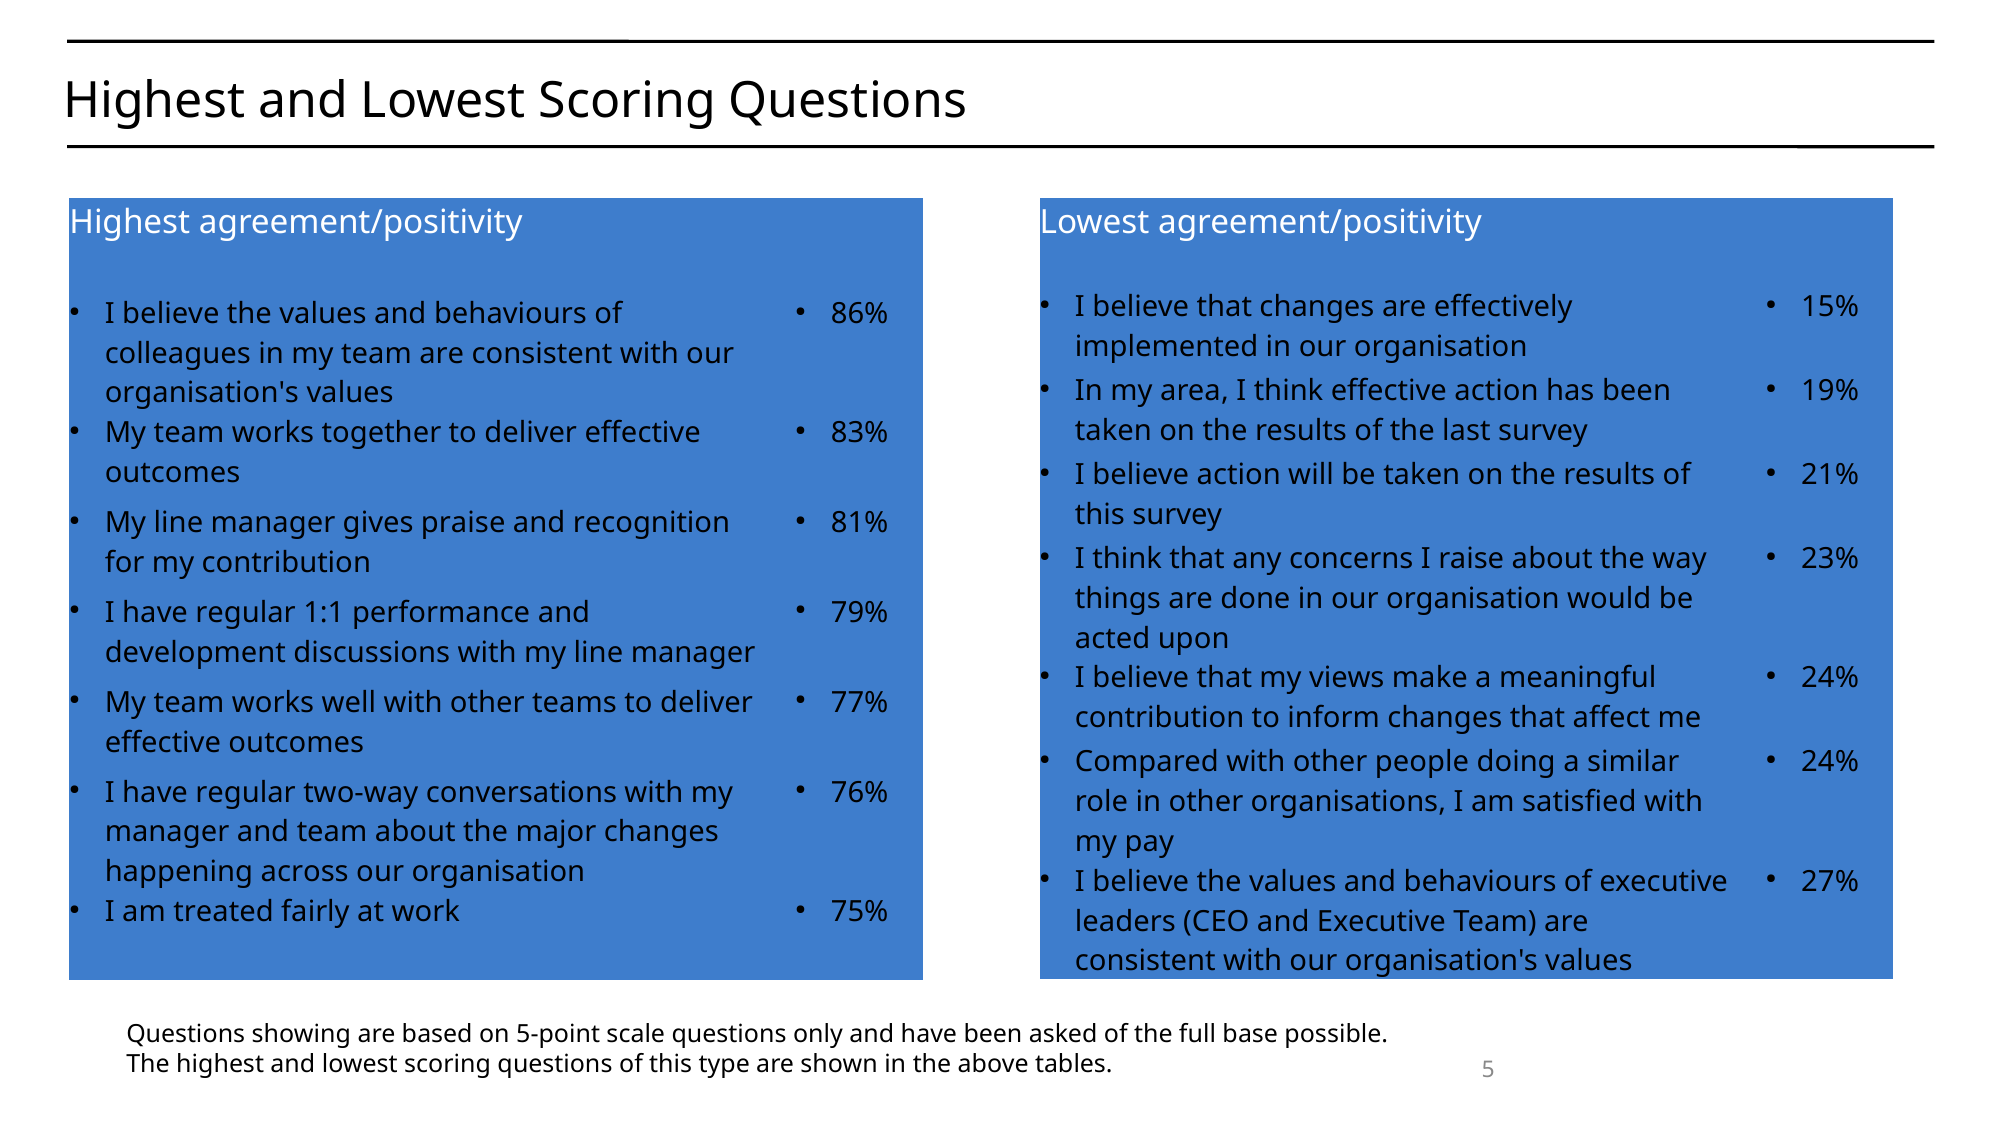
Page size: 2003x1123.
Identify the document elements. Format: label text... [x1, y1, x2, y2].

table_header Lowest agreement/positivity [1040, 198, 1893, 285]
text_box Questions showing are based on 5-point scale questions only and have been asked of the full base possible. The highest and lowest scoring questions of this type are shown in the above tables. [111, 1010, 1640, 1087]
table_cell 24% [1731, 741, 1893, 860]
table_header Highest agreement/positivity [69, 198, 923, 292]
table_cell 86% [761, 292, 923, 411]
table_cell 81% [761, 501, 923, 591]
title Highest and Lowest Scoring Questions [63, 48, 1931, 136]
table_cell In my area, I think effective action has been taken on the results of the last survey [1040, 369, 1731, 453]
table_cell My team works together to deliver effective outcomes [69, 411, 761, 501]
table_cell I have regular two-way conversations with my manager and team about the major changes happening across our organisation [69, 771, 761, 890]
table_cell I believe the values and behaviours of executive leaders (CEO and Executive Team) are consistent with our organisation's values [1040, 860, 1731, 979]
table_cell 23% [1731, 537, 1893, 657]
table_cell I believe the values and behaviours of colleagues in my team are consistent with our organisation's values [69, 292, 761, 411]
table_cell I believe action will be taken on the results of this survey [1040, 453, 1731, 537]
table_cell My team works well with other teams to deliver effective outcomes [69, 681, 761, 771]
table_cell 24% [1731, 657, 1893, 741]
table_cell 19% [1731, 369, 1893, 453]
table_cell I believe that changes are effectively implemented in our organisation [1040, 285, 1731, 369]
table_cell 27% [1731, 860, 1893, 979]
table_cell Compared with other people doing a similar role in other organisations, I am satisfied with my pay [1040, 741, 1731, 860]
table_cell I believe that my views make a meaningful contribution to inform changes that affect me [1040, 657, 1731, 741]
table_cell 79% [761, 591, 923, 681]
table_cell 83% [761, 411, 923, 501]
table_cell I am treated fairly at work [69, 890, 761, 980]
table_cell I think that any concerns I raise about the way things are done in our organisation would be acted upon [1040, 537, 1731, 657]
table_cell 76% [761, 771, 923, 890]
table_cell 77% [761, 681, 923, 771]
slide_number 5 [1466, 1039, 1934, 1100]
table_cell My line manager gives praise and recognition for my contribution [69, 501, 761, 591]
table_cell I have regular 1:1 performance and development discussions with my line manager [69, 591, 761, 681]
table_cell 75% [761, 890, 923, 980]
table_cell 21% [1731, 453, 1893, 537]
table_cell 15% [1731, 285, 1893, 369]
